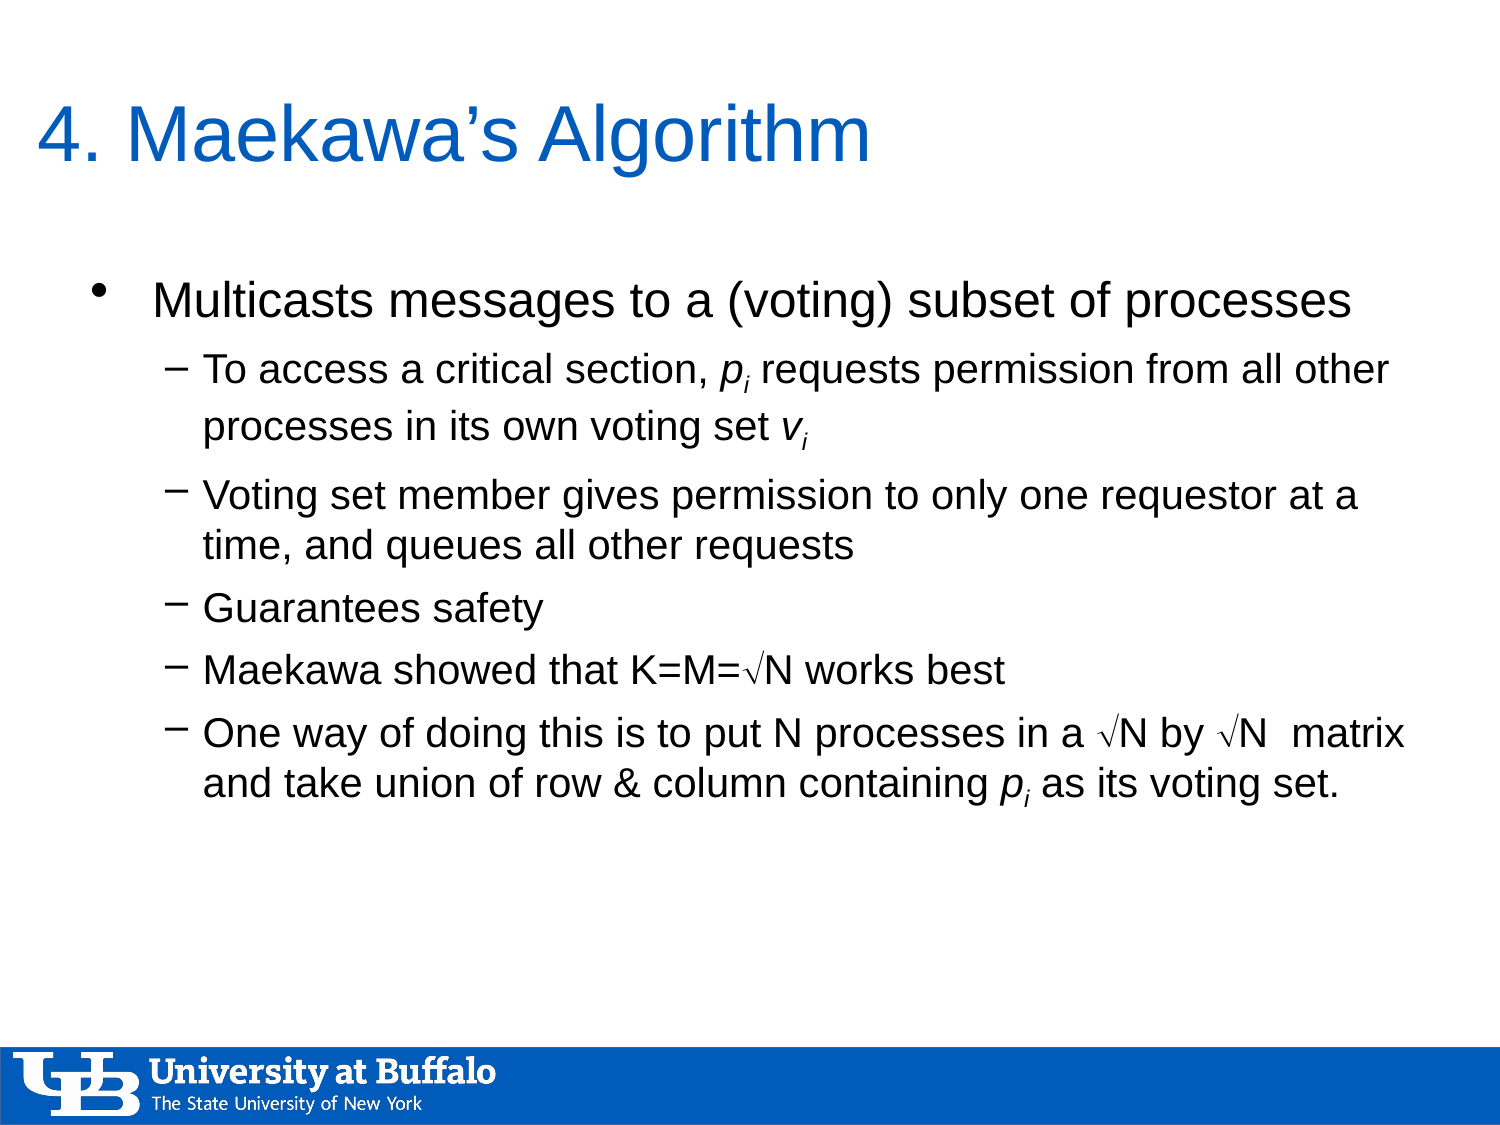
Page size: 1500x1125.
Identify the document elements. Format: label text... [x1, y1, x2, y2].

list Multicasts messages to a (voting) subset of processes To access a critical section, pi requests permission from all other processes in its own voting set vi Voting set member gives permission to only one requestor at a time, and queues all other requests Guarantees safety Maekawa showed that K=M=N works best One way of doing this is to put N processes in a N by N matrix and take union of row & column containing pi as its voting set. [75, 263, 1425, 916]
title 4. Maekawa’s Algorithm [37, 40, 1388, 228]
picture [13, 1052, 496, 1116]
